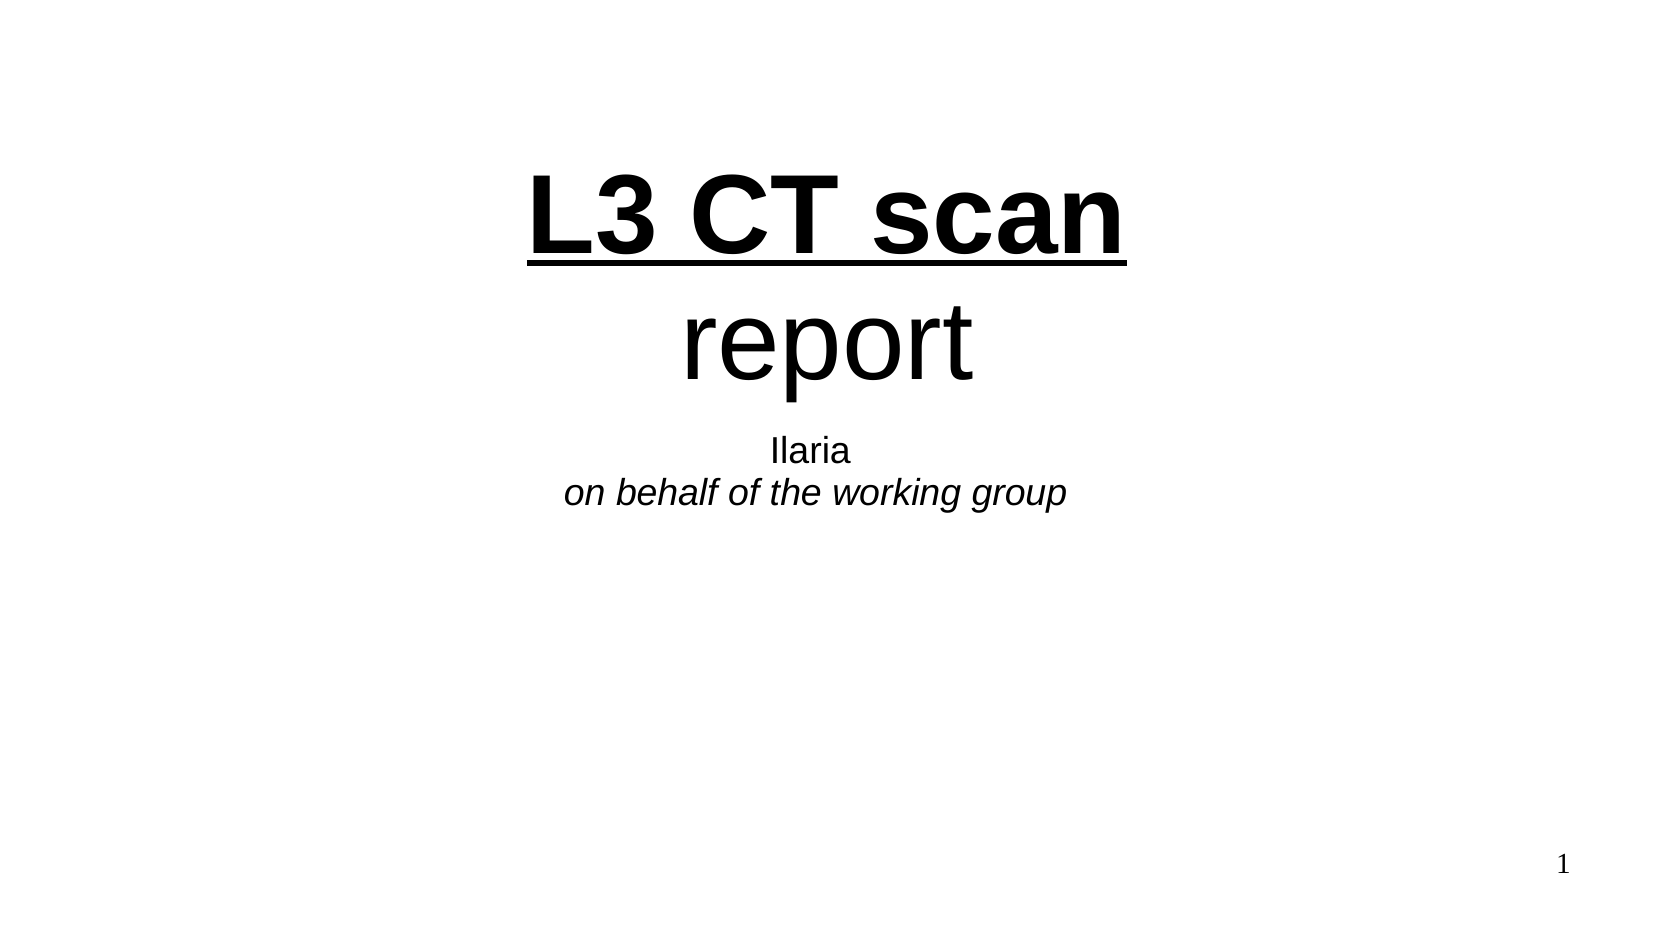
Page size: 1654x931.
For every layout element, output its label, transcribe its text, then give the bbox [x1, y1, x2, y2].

text_box L3 CT scan report [449, 144, 1205, 411]
text_box Ilaria on behalf of the working group [522, 421, 1109, 521]
